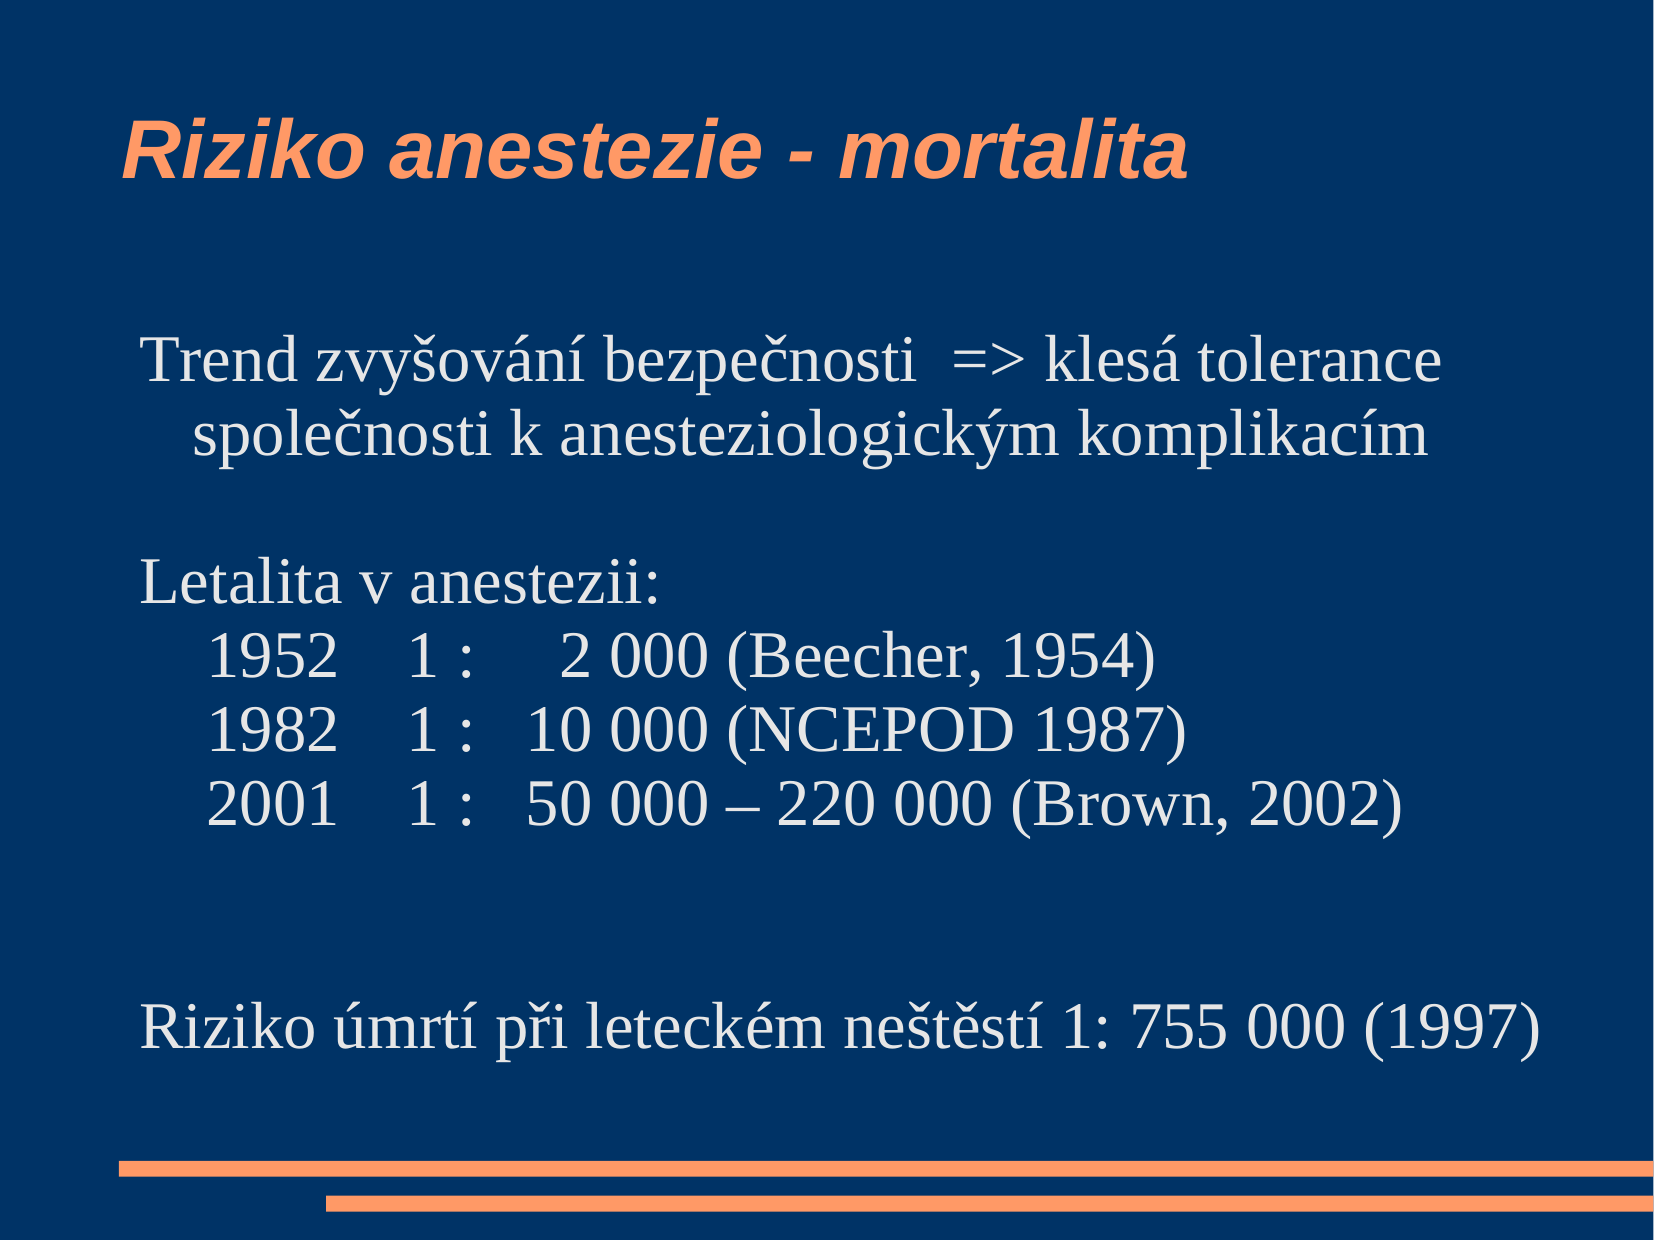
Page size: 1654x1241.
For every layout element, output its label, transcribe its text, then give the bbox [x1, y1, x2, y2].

list Trend zvyšování bezpečnosti => klesá tolerance společnosti k anesteziologickým komplikacím Letalita v anestezii: 1952 1 : 2 000 (Beecher, 1954) 1982 1 : 10 000 (NCEPOD 1987) 2001 1 : 50 000 – 220 000 (Brown, 2002) Riziko úmrtí při leteckém neštěstí 1: 755 000 (1997) [121, 322, 1561, 1137]
title Riziko anestezie - mortalita [121, 46, 1534, 254]
